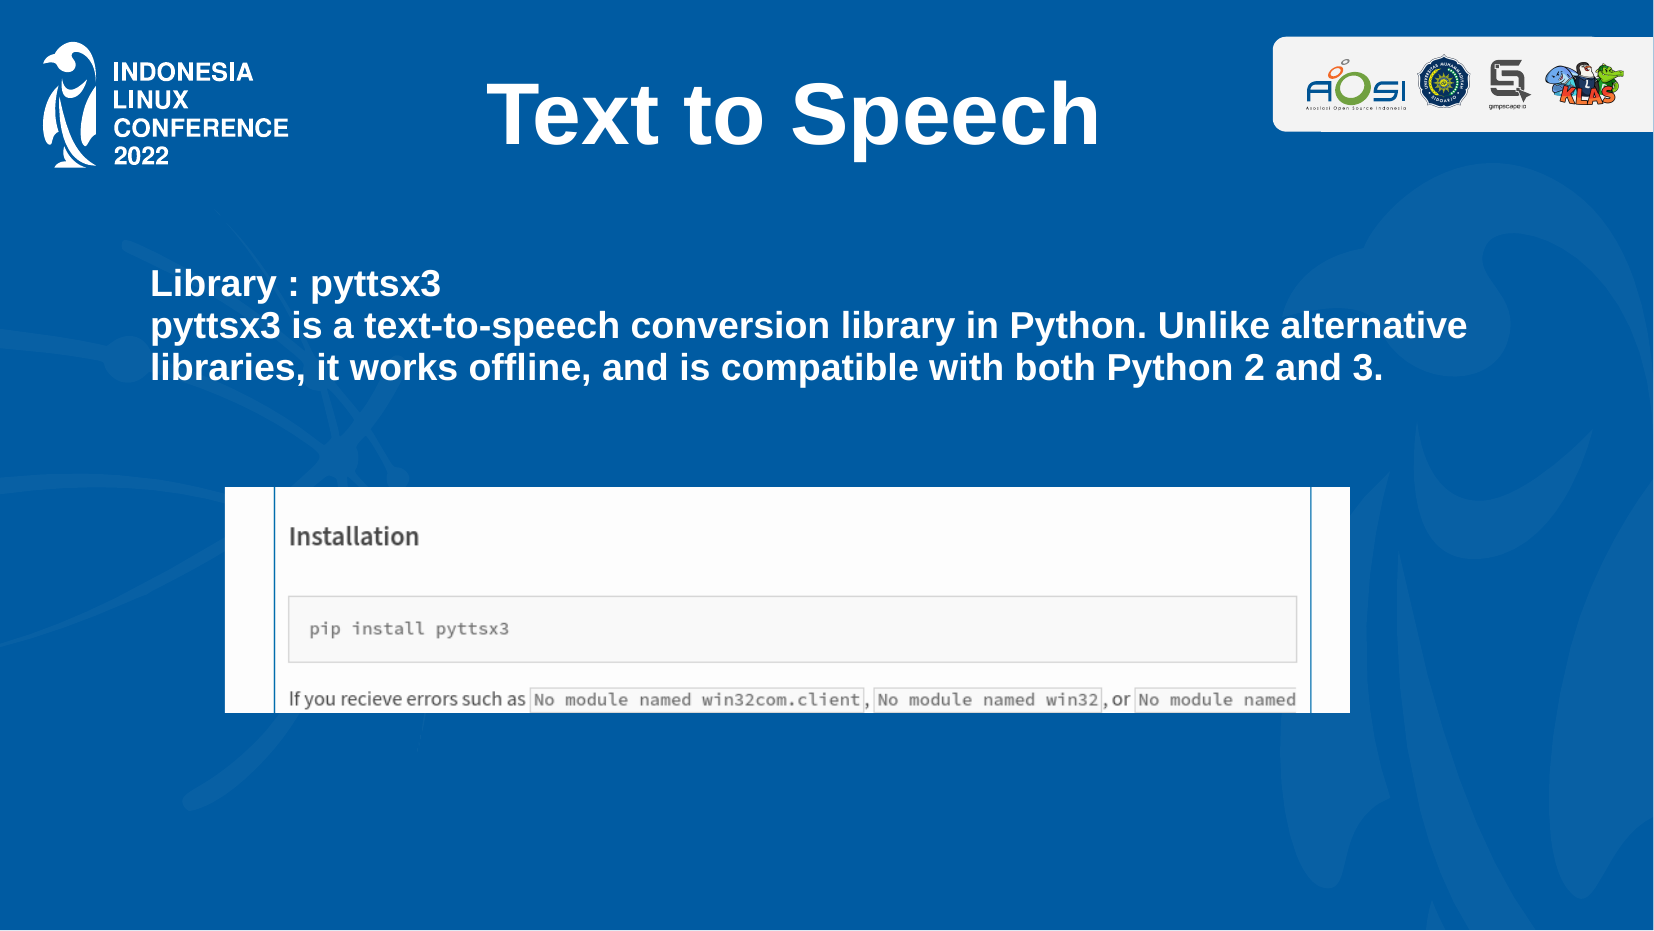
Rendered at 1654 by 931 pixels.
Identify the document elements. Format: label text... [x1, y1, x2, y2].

picture [1417, 54, 1471, 108]
picture [224, 487, 1351, 713]
title Text to Speech [486, 65, 1463, 188]
text_box Library : pyttsx3 pyttsx3 is a text-to-speech conversion library in Python. Unlike alternative libraries, it works offline, and is compatible with both Python 2 and 3. [150, 262, 1501, 848]
picture [1545, 62, 1624, 105]
